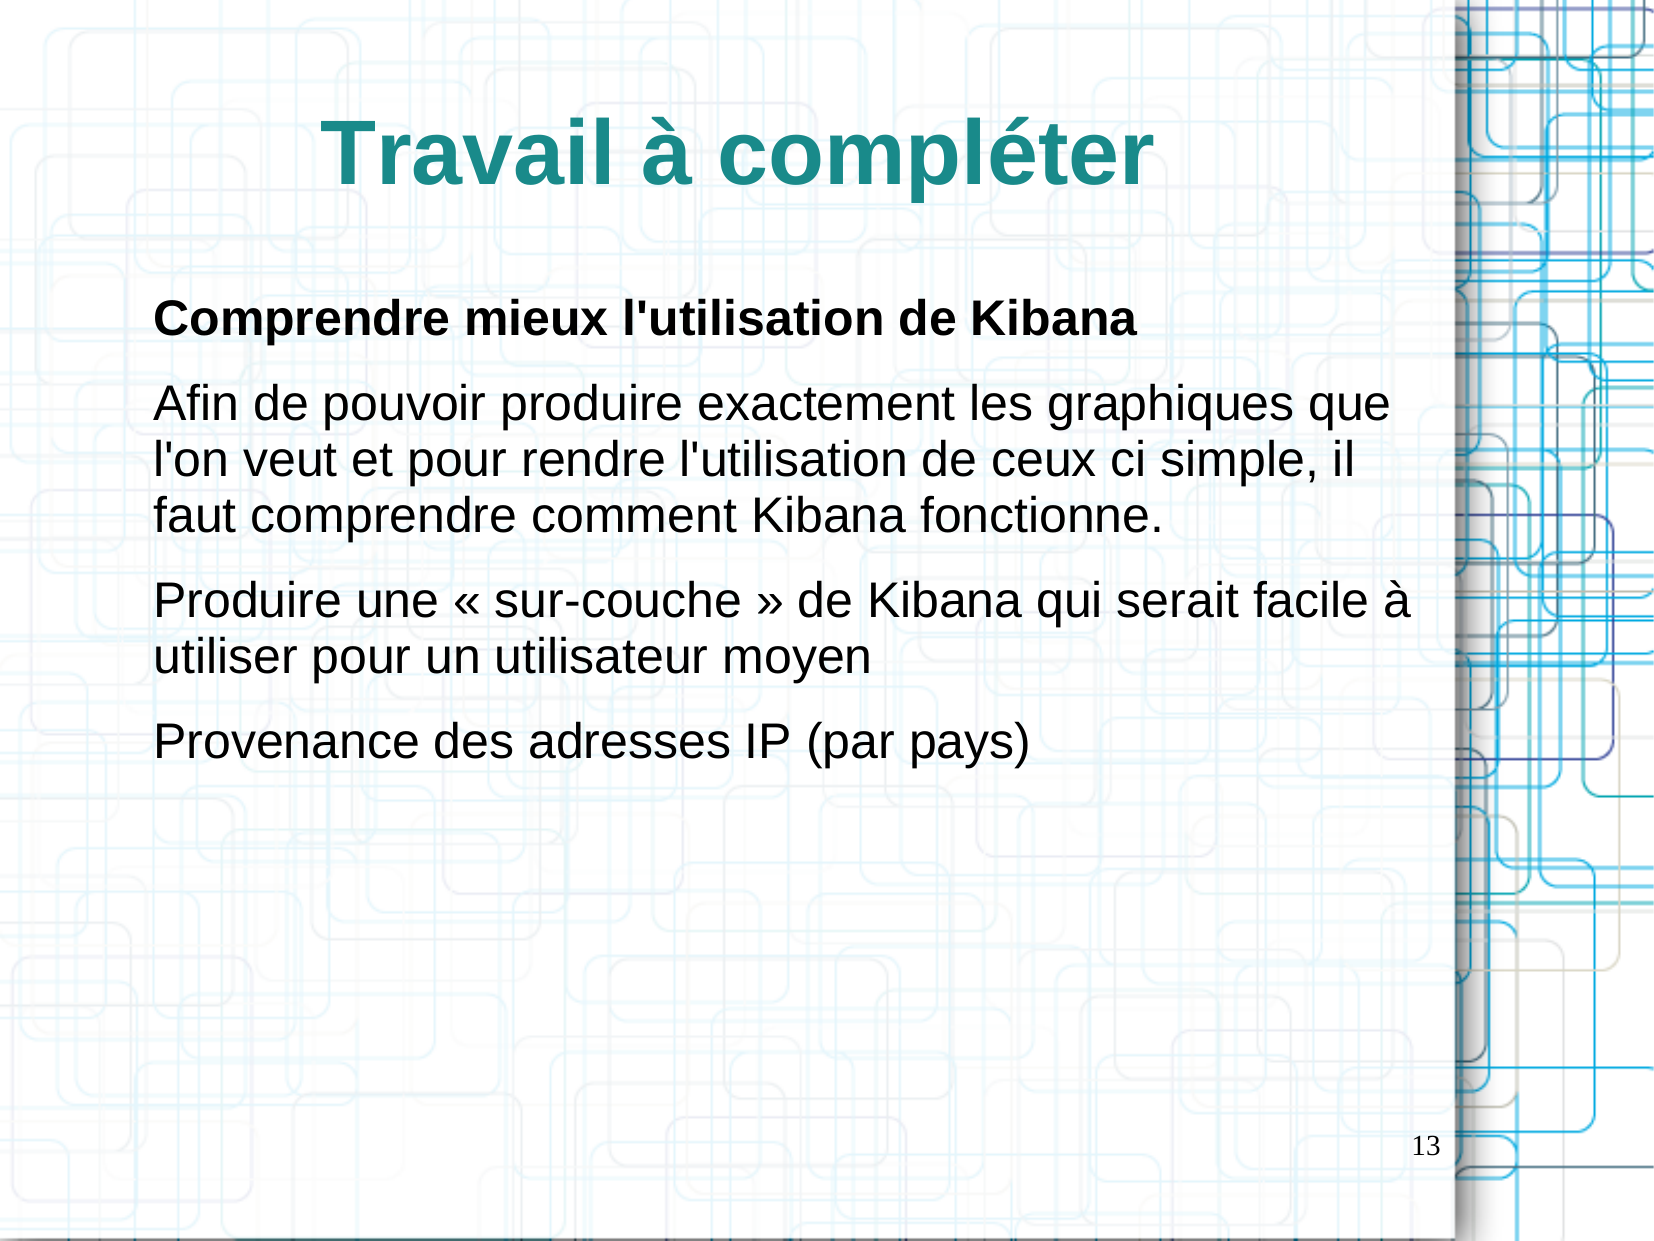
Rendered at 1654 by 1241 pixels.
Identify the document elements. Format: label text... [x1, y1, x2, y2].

list Comprendre mieux l'utilisation de Kibana Afin de pouvoir produire exactement les graphiques que l'on veut et pour rendre l'utilisation de ceux ci simple, il faut comprendre comment Kibana fonctionne. Produire une « sur-couche » de Kibana qui serait facile à utiliser pour un utilisateur moyen Provenance des adresses IP (par pays) [82, 290, 1418, 995]
title Travail à compléter [59, 49, 1418, 257]
picture [0, 0, 1654, 1241]
